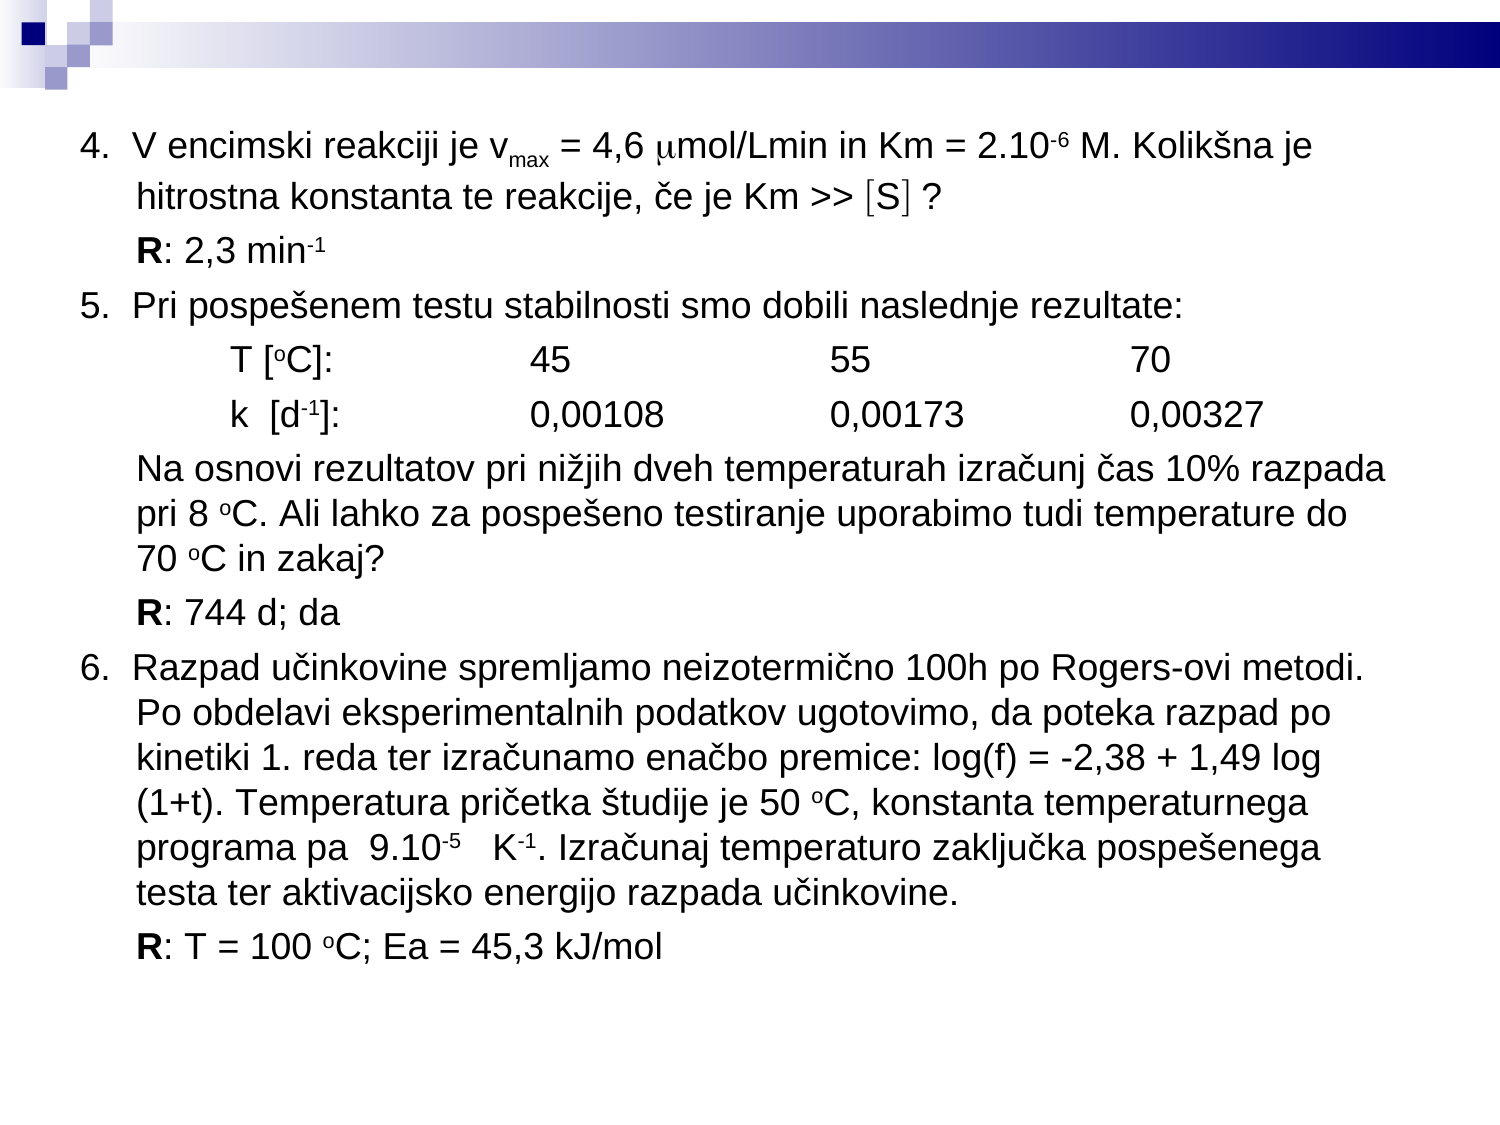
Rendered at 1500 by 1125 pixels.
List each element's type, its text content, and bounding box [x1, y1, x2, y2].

list 4. V encimski reakciji je vmax = 4,6 mol/Lmin in Km = 2.10-6 M. Kolikšna je hitrostna konstanta te reakcije, če je Km >> S ? R: 2,3 min-1 5. Pri pospešenem testu stabilnosti smo dobili naslednje rezultate: T [oC]: 45 55 70 k [d-1]: 0,00108 0,00173 0,00327 Na osnovi rezultatov pri nižjih dveh temperaturah izračunj čas 10% razpada pri 8 oC. Ali lahko za pospešeno testiranje uporabimo tudi temperature do 70 oC in zakaj? R: 744 d; da 6. Razpad učinkovine spremljamo neizotermično 100h po Rogers-ovi metodi. Po obdelavi eksperimentalnih podatkov ugotovimo, da poteka razpad po kinetiki 1. reda ter izračunamo enačbo premice: log(f) = -2,38 + 1,49 log (1+t). Temperatura pričetka študije je 50 oC, konstanta temperaturnega programa pa 9.10-5 K-1. Izračunaj temperaturo zaključka pospešenega testa ter aktivacijsko energijo razpada učinkovine. R: T = 100 oC; Ea = 45,3 kJ/mol [64, 113, 1415, 975]
